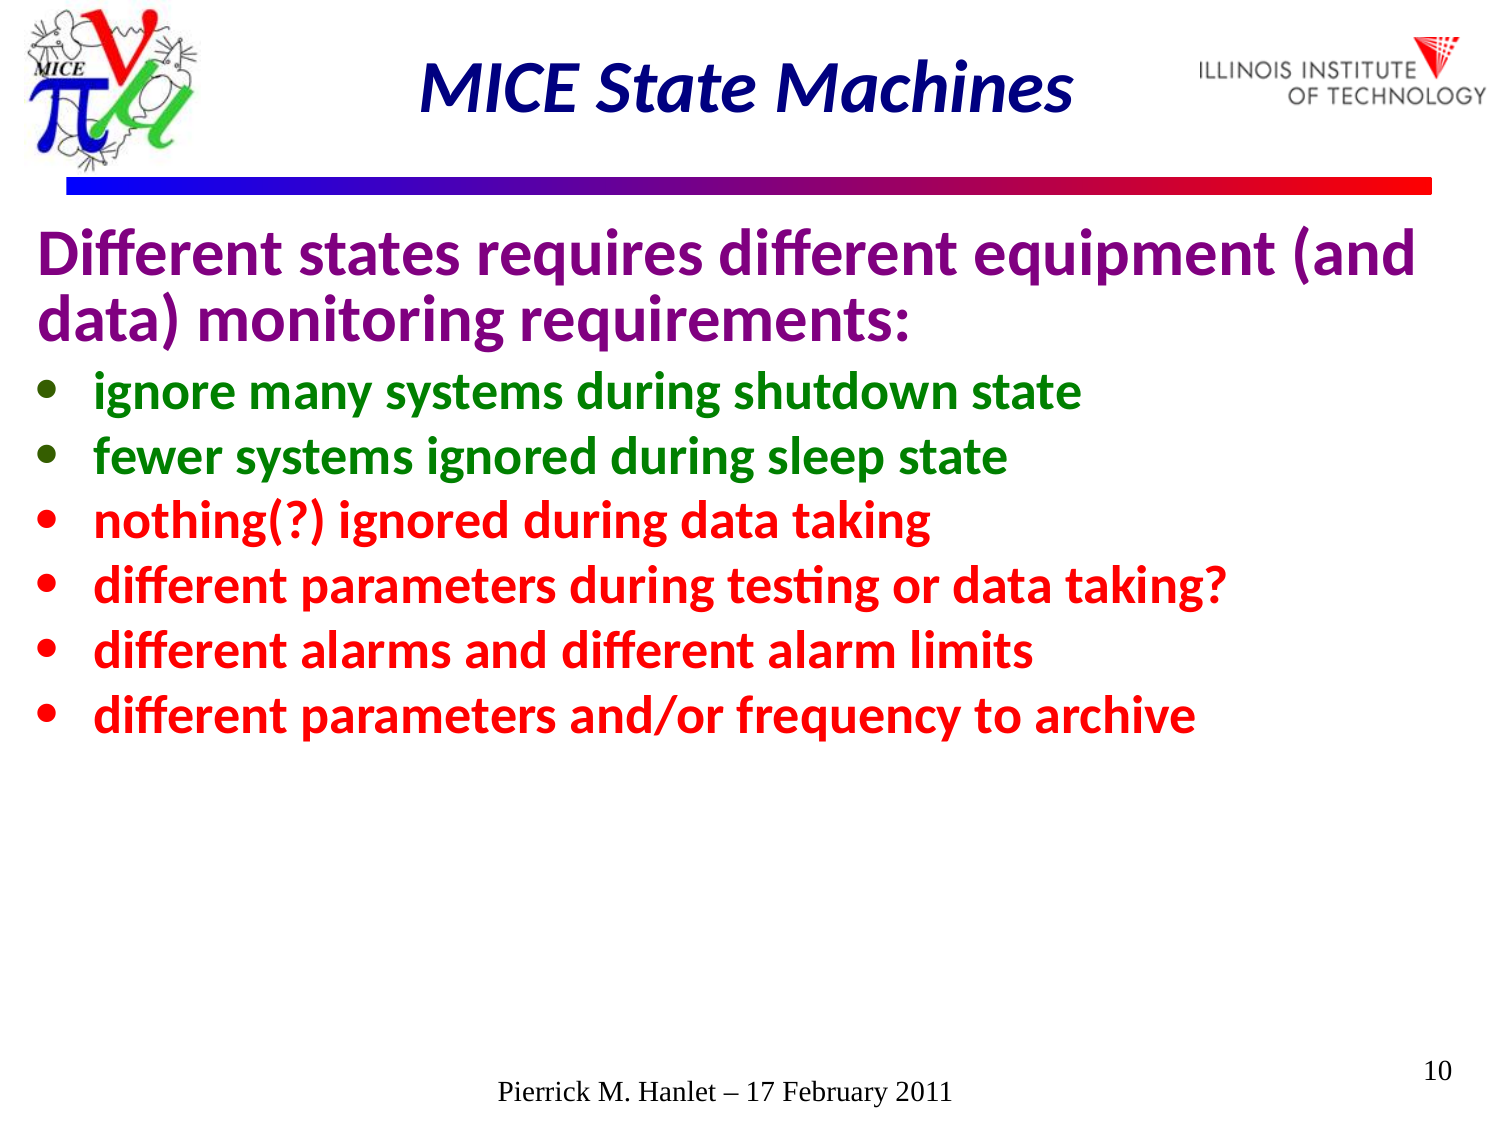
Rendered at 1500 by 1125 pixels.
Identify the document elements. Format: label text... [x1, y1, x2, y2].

picture [1259, 37, 1500, 113]
title MICE State Machines [234, 32, 1259, 157]
picture [24, 0, 201, 175]
text_box Different states requires different equipment (and data) monitoring requirements: ignore many systems during shutdown state fewer systems ignored during sleep state nothing(?) ignored during data taking different parameters during testing or data taking? different alarms and different alarm limits different parameters and/or frequency to archive [37, 224, 1463, 1025]
